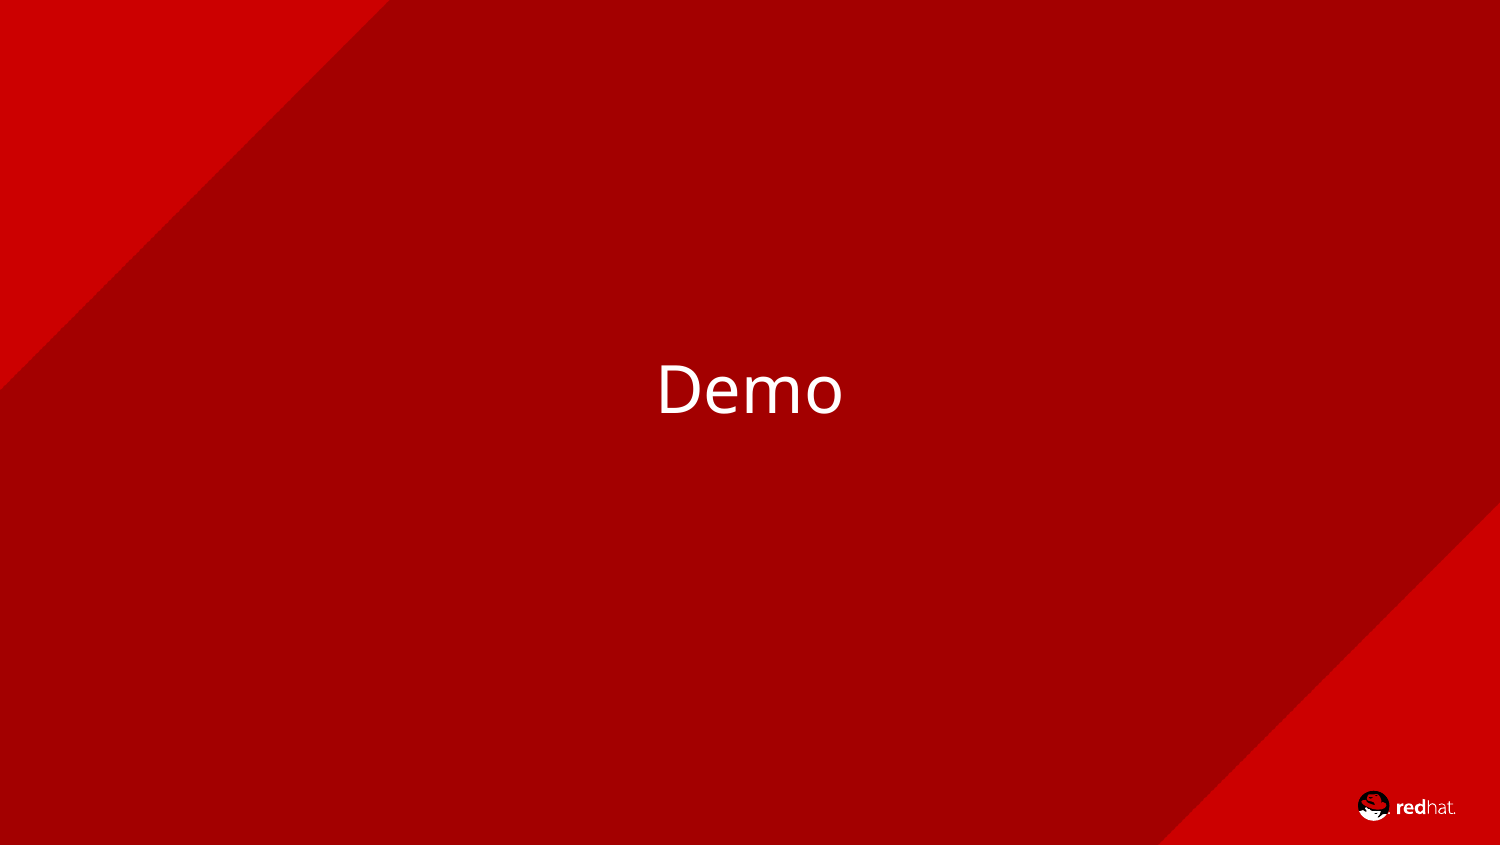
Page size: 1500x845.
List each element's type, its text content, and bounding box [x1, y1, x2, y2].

title Demo [112, 309, 1388, 466]
picture [0, 0, 1500, 845]
